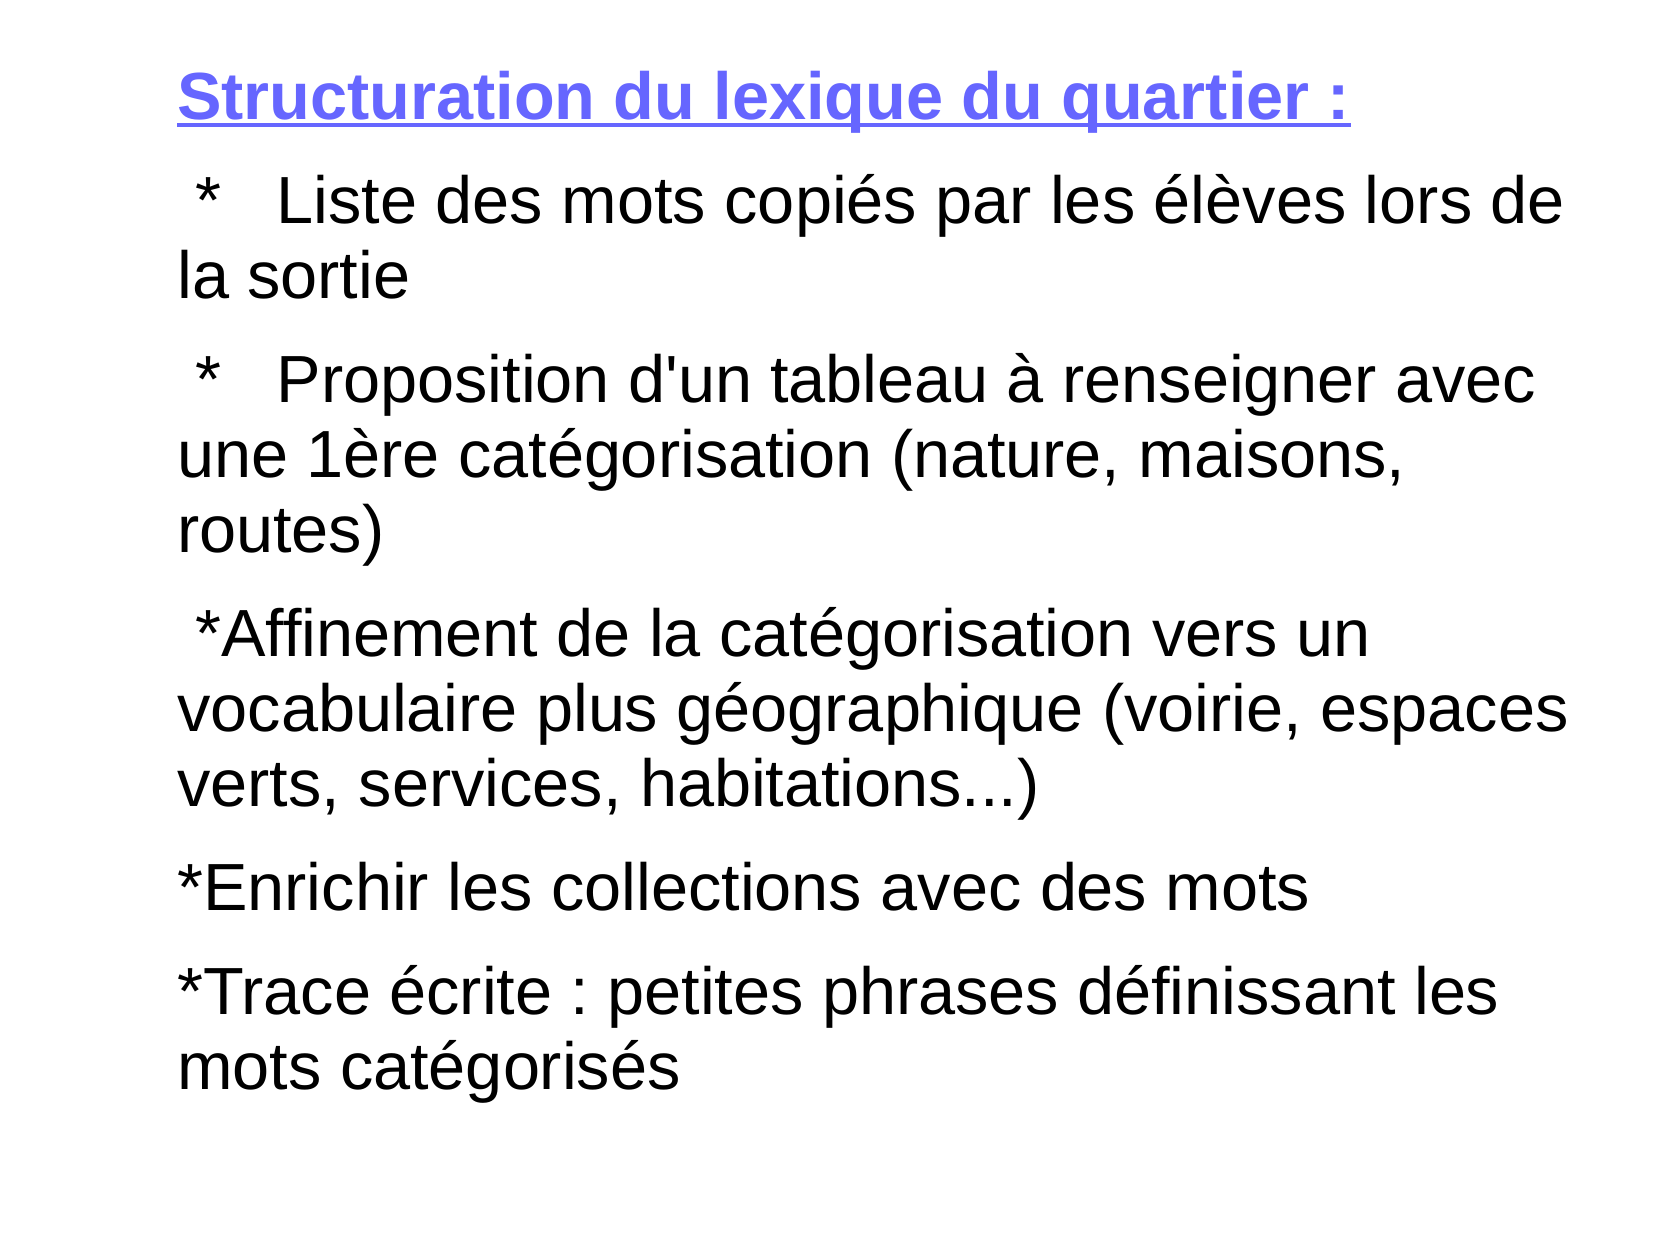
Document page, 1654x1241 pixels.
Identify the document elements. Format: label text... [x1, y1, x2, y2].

list Structuration du lexique du quartier : * Liste des mots copiés par les élèves lors de la sortie * Proposition d'un tableau à renseigner avec une 1ère catégorisation (nature, maisons, routes) *Affinement de la catégorisation vers un vocabulaire plus géographique (voirie, espaces verts, services, habitations...) *Enrichir les collections avec des mots *Trace écrite : petites phrases définissant les mots catégorisés [106, 59, 1595, 1152]
